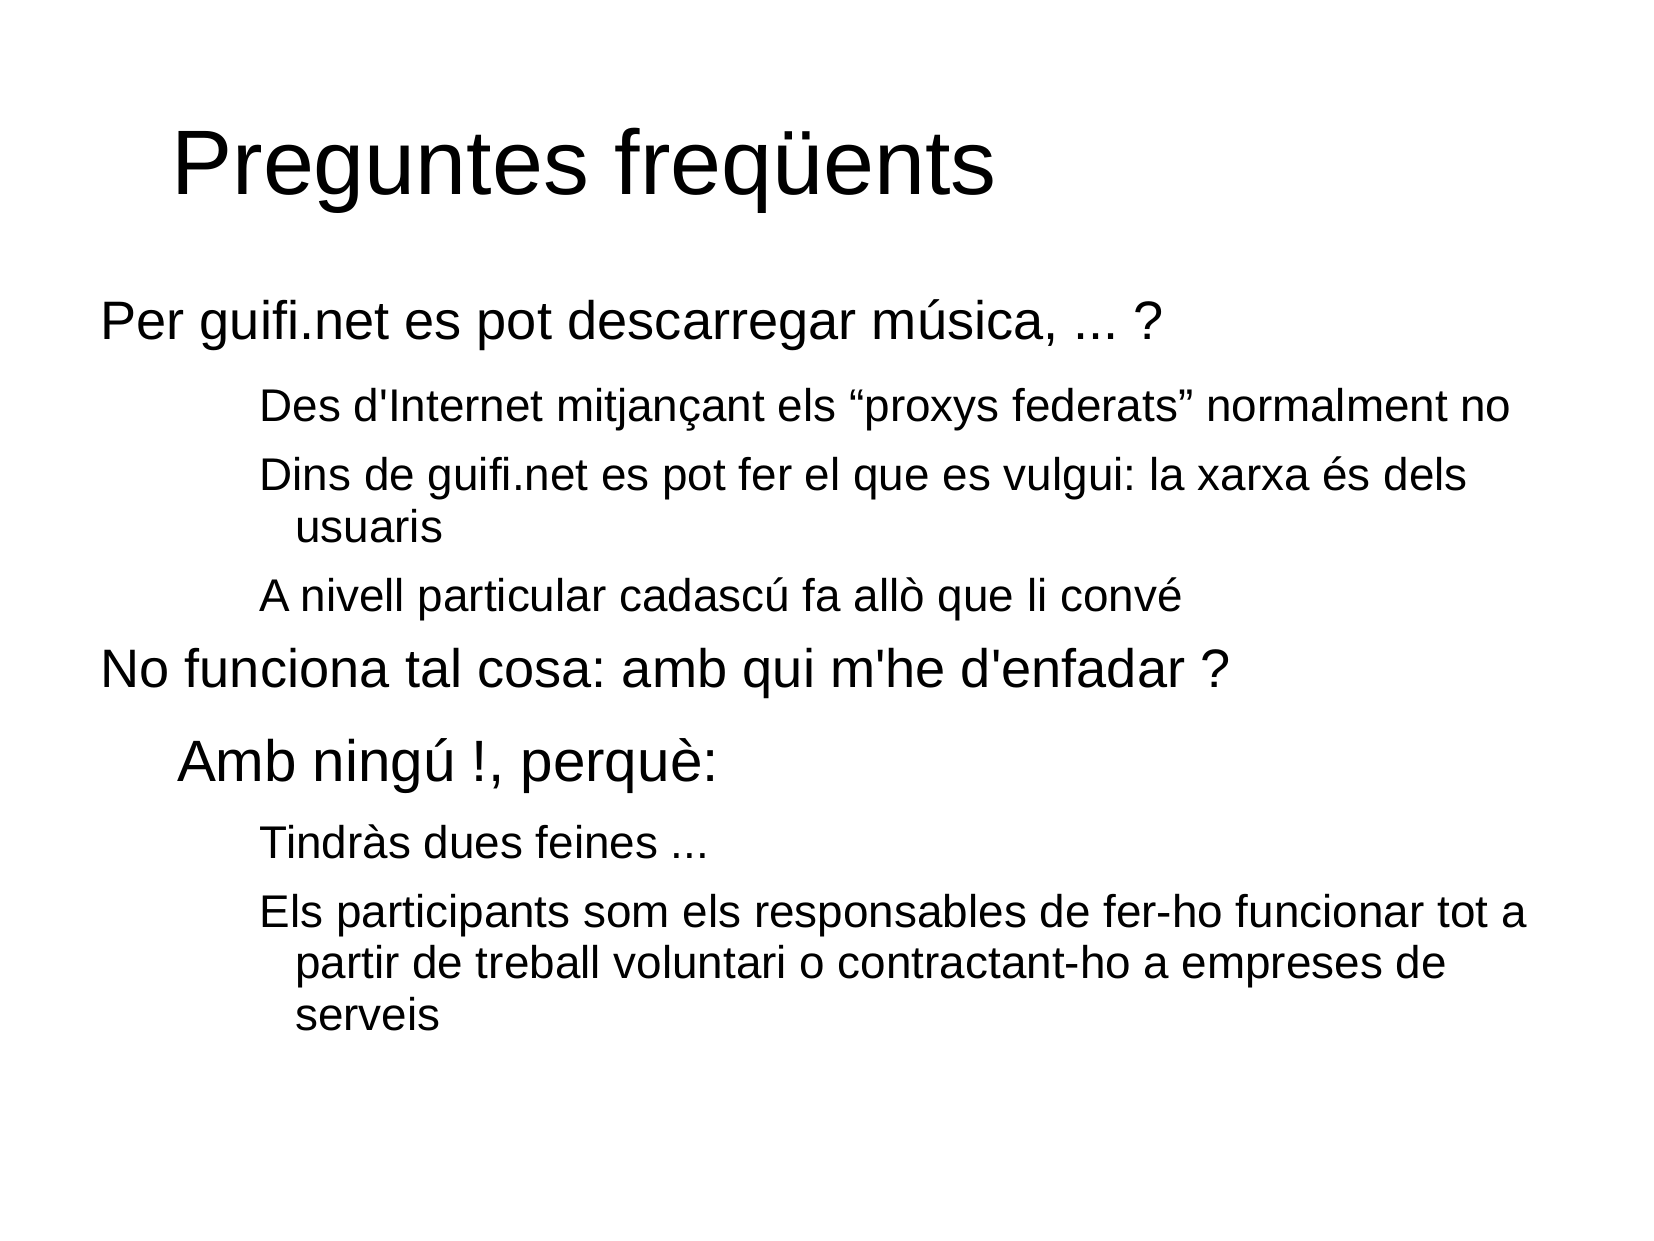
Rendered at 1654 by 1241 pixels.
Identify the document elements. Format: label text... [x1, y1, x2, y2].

title Preguntes freqüents [76, 59, 1093, 267]
list Per guifi.net es pot descarregar música, ... ? Des d'Internet mitjançant els “proxys federats” normalment no Dins de guifi.net es pot fer el que es vulgui: la xarxa és dels usuaris A nivell particular cadascú fa allò que li convé No funciona tal cosa: amb qui m'he d'enfadar ? Amb ningú !, perquè: Tindràs dues feines ... Els participants som els responsables de fer-ho funcionar tot a partir de treball voluntari o contractant-ho a empreses de serveis [82, 290, 1571, 1094]
